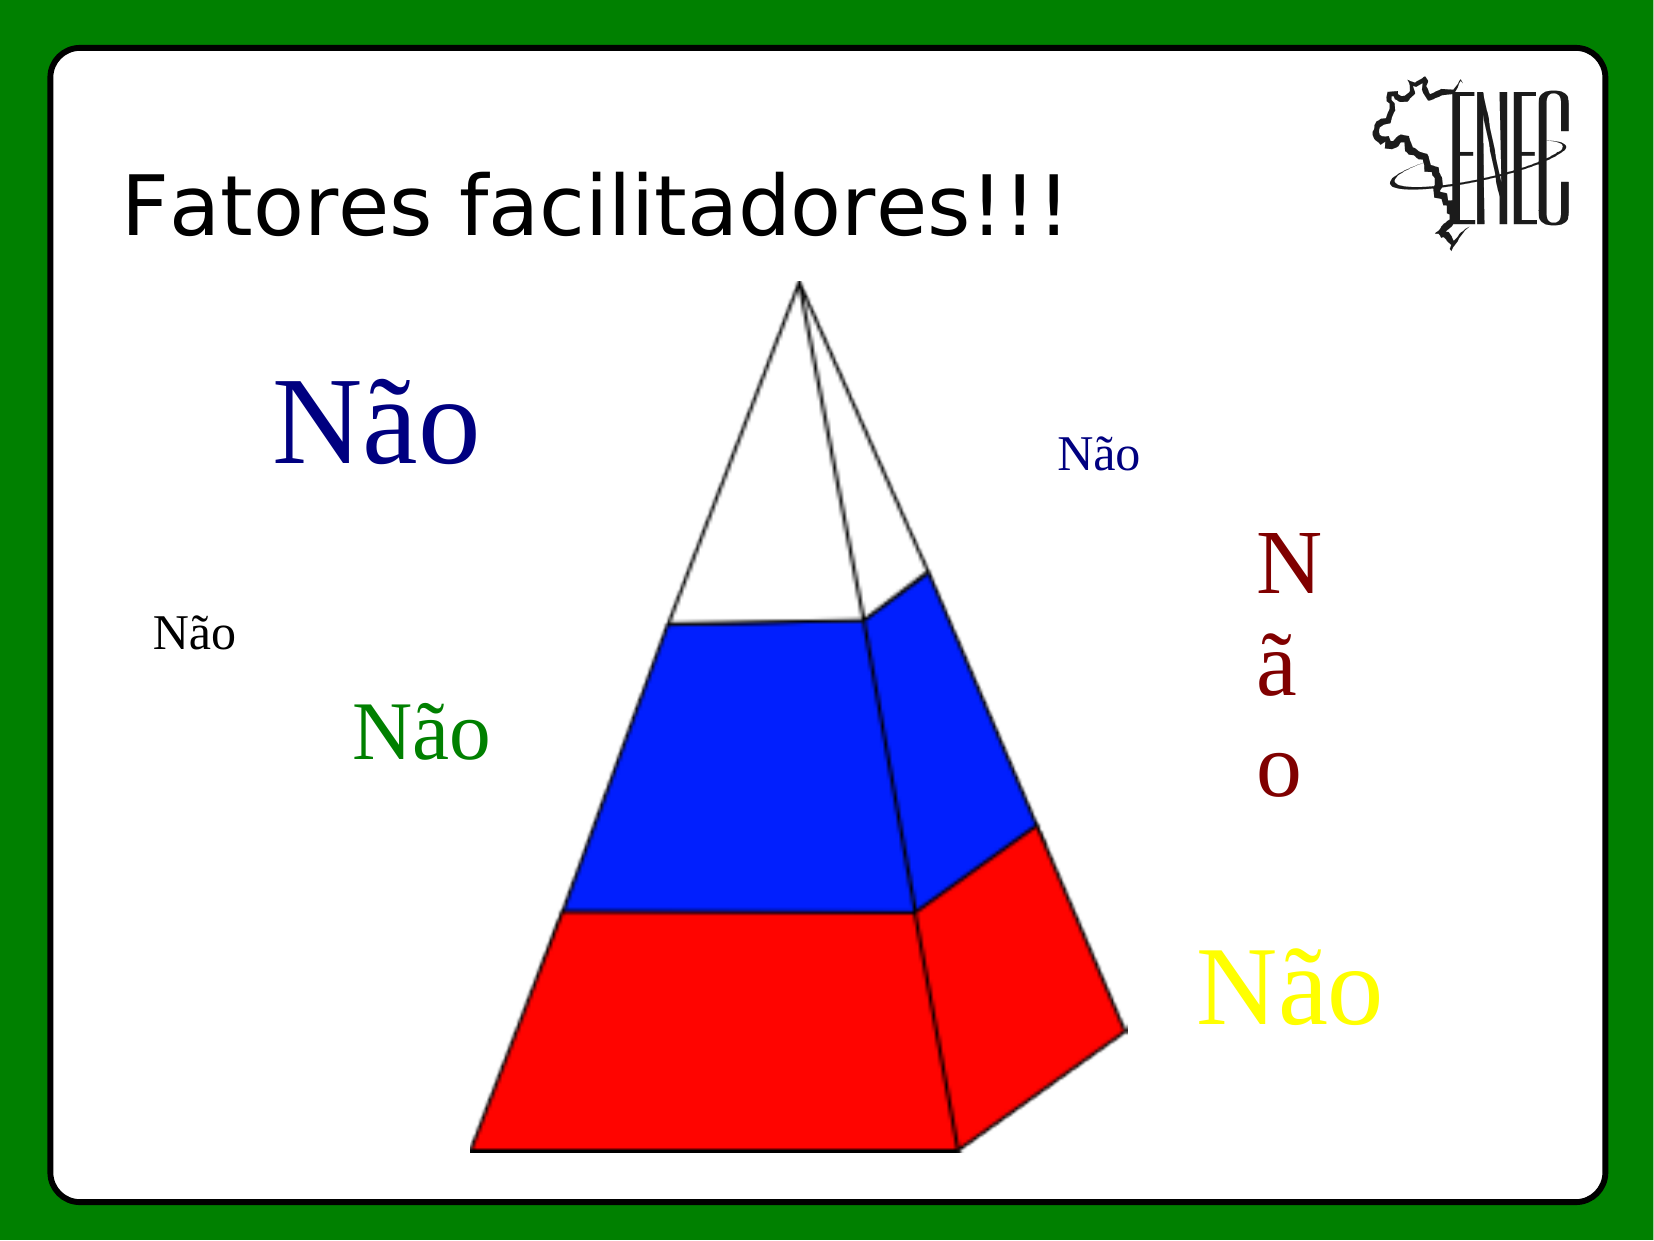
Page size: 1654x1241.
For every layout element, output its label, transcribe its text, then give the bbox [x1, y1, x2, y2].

text_box Não [1256, 512, 1341, 817]
picture [470, 281, 1128, 1153]
text_box Não [1196, 924, 1385, 1049]
text_box Não [352, 684, 492, 778]
title Fatores facilitadores!!! [121, 102, 1534, 311]
picture [1367, 71, 1575, 273]
text_box Não [1057, 425, 1141, 482]
text_box Não [272, 352, 519, 492]
text_box Não [152, 605, 237, 662]
